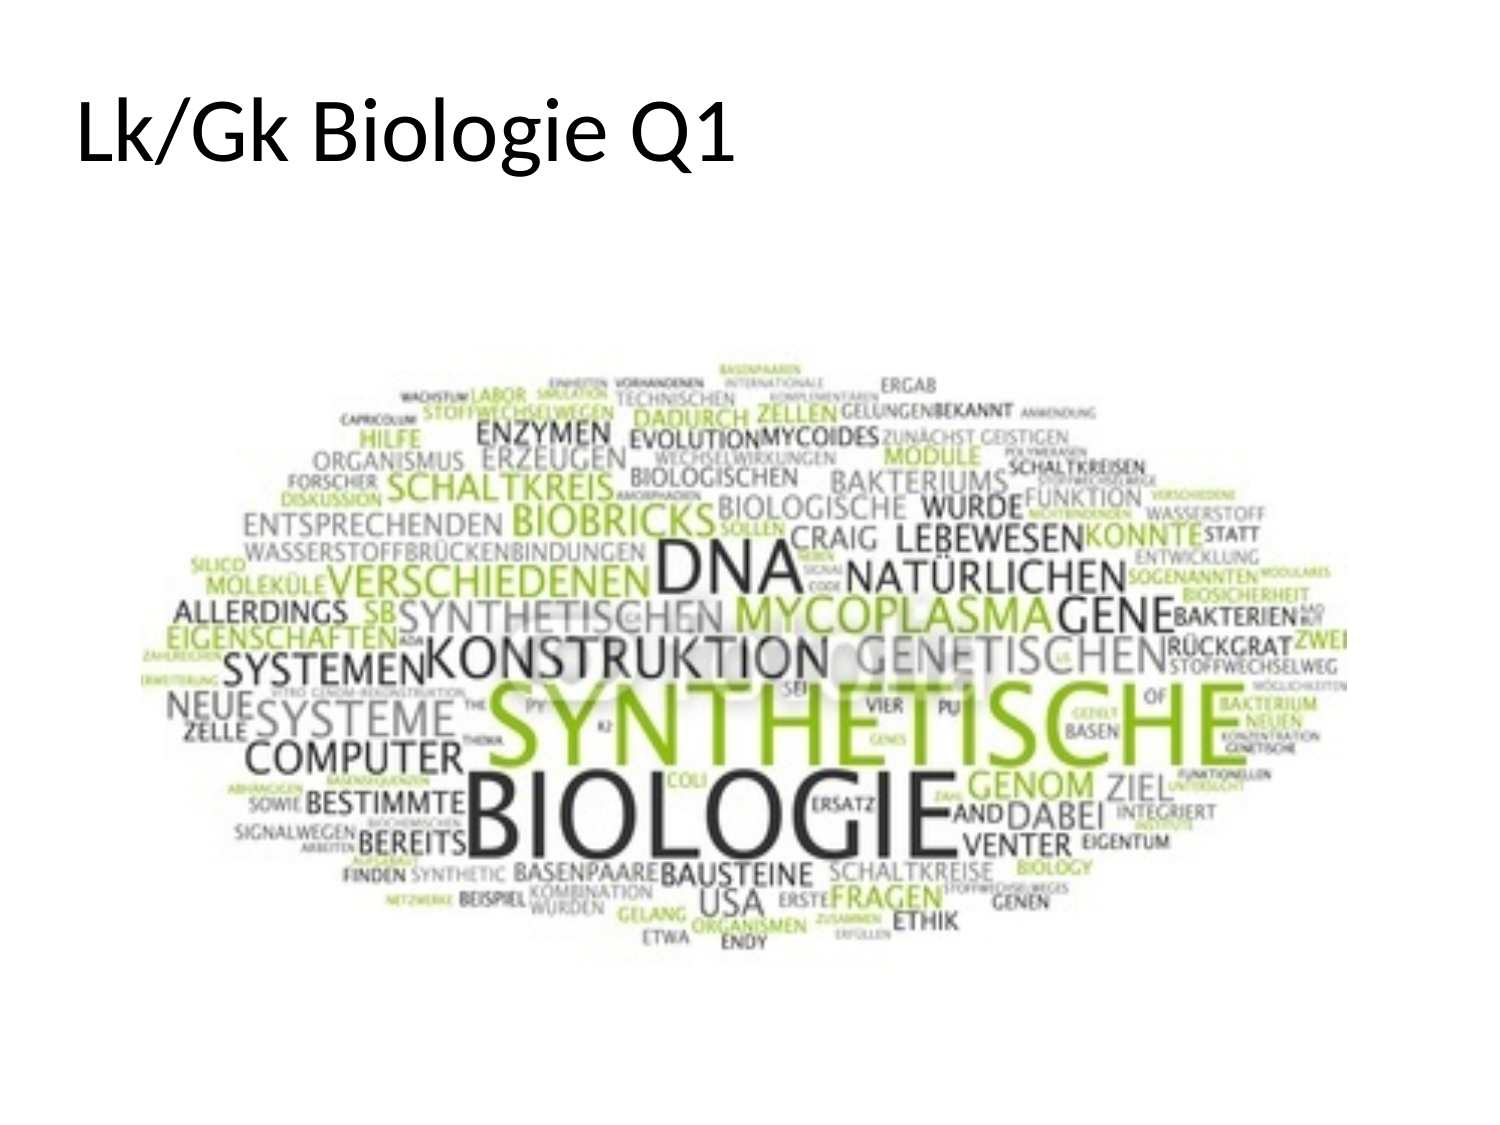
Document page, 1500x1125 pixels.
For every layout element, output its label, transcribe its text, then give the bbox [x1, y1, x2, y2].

picture [141, 191, 1347, 1125]
title Lk/Gk Biologie Q1 [75, 45, 1425, 233]
